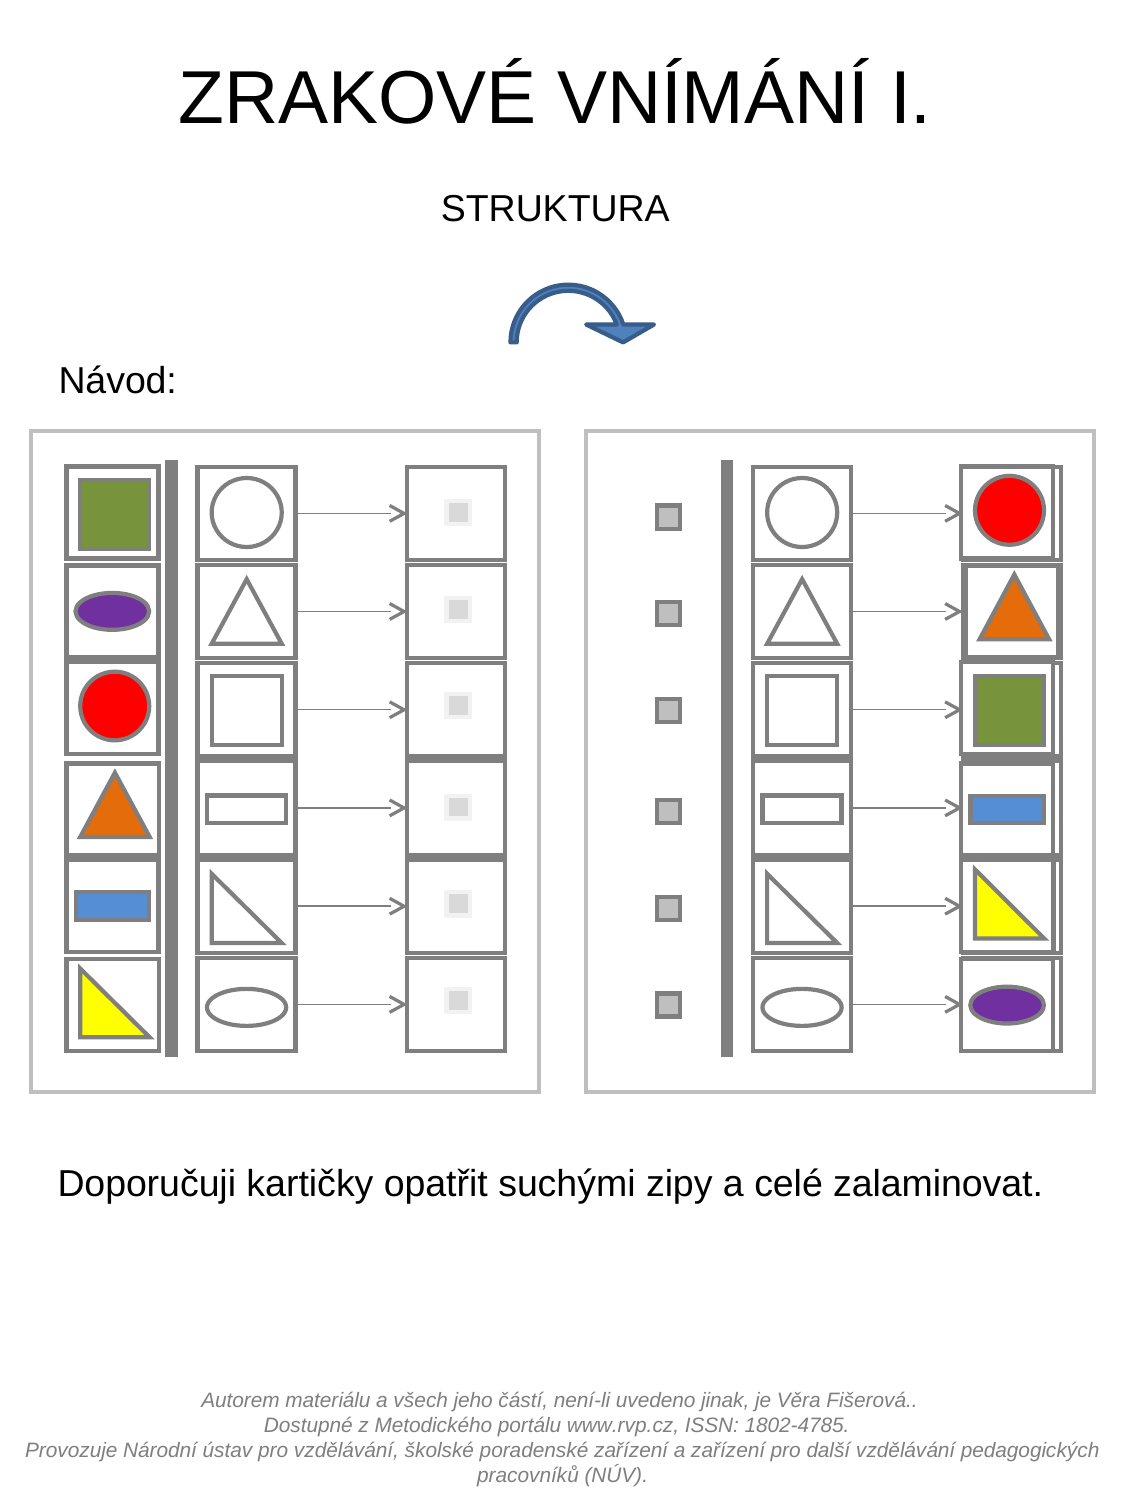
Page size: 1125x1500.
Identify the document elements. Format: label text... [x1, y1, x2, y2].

text_box [66, 565, 159, 658]
text_box [66, 466, 159, 559]
text_box [961, 859, 1061, 953]
text_box [66, 860, 159, 953]
text_box [407, 662, 506, 757]
text_box [197, 466, 296, 561]
text_box [753, 564, 851, 659]
text_box [407, 957, 506, 1052]
text_box [753, 957, 851, 1052]
text_box [753, 466, 851, 561]
text_box [753, 662, 851, 757]
text_box ZRAKOVÉ VNÍMÁNÍ I. STRUKTURA [163, 41, 948, 237]
text_box [961, 662, 1061, 757]
text_box [656, 699, 681, 722]
text_box Autorem materiálu a všech jeho částí, není-li uvedeno jinak, je Věra Fišerová.. Dostupné z Metodického portálu www.rvp.cz, ISSN: 1802-4785. Provozuje Národní ústav pro vzdělávání, školské poradenské zařízení a zařízení pro další vzdělávání pedagogických pracovníků (NÚV). [0, 1378, 1125, 1495]
text_box [66, 662, 159, 755]
text_box [407, 760, 506, 855]
text_box [407, 859, 506, 953]
text_box [510, 284, 655, 343]
text_box Návod: [43, 348, 192, 409]
text_box [656, 602, 681, 626]
text_box Doporučuji kartičky opatřit suchými zipy a celé zalaminovat. [42, 1151, 1071, 1212]
text_box [197, 564, 296, 659]
text_box [197, 760, 296, 855]
text_box [66, 763, 159, 856]
text_box [656, 993, 681, 1017]
text_box [961, 957, 1061, 1052]
text_box [753, 760, 851, 855]
text_box [961, 760, 1061, 856]
text_box [656, 896, 681, 920]
text_box [407, 564, 506, 659]
text_box [656, 505, 681, 529]
text_box [962, 564, 1061, 659]
text_box [66, 959, 159, 1052]
text_box [407, 466, 506, 561]
text_box [197, 859, 296, 953]
text_box [197, 662, 296, 757]
text_box [656, 800, 681, 824]
text_box [753, 859, 851, 953]
text_box [961, 466, 1061, 561]
text_box [197, 957, 296, 1052]
